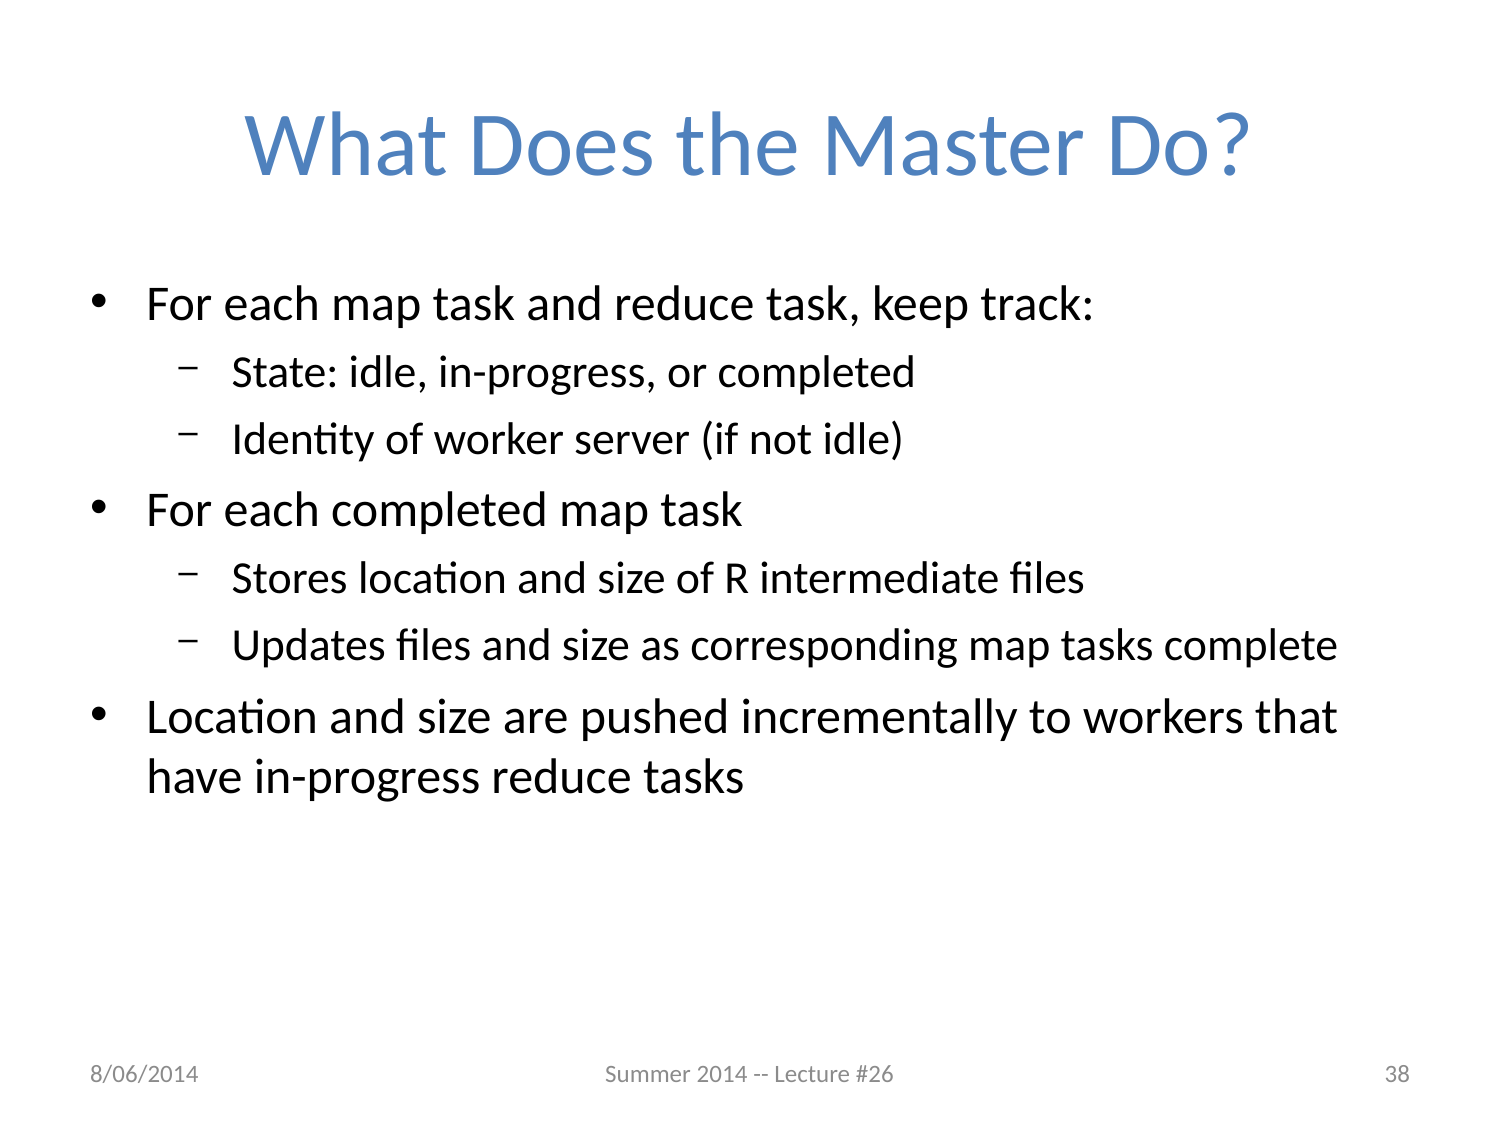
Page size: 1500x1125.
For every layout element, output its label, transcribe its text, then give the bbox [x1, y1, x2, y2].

list For each map task and reduce task, keep track: State: idle, in-progress, or completed Identity of worker server (if not idle) For each completed map task Stores location and size of R intermediate files Updates files and size as corresponding map tasks complete Location and size are pushed incrementally to workers that have in-progress reduce tasks [75, 262, 1425, 1005]
slide_number 8/06/2014 [75, 1042, 425, 1103]
footer Summer 2014 -- Lecture #26 [512, 1042, 988, 1103]
slide_number <number> [1074, 1042, 1425, 1103]
title What Does the Master Do? [75, 45, 1425, 233]
